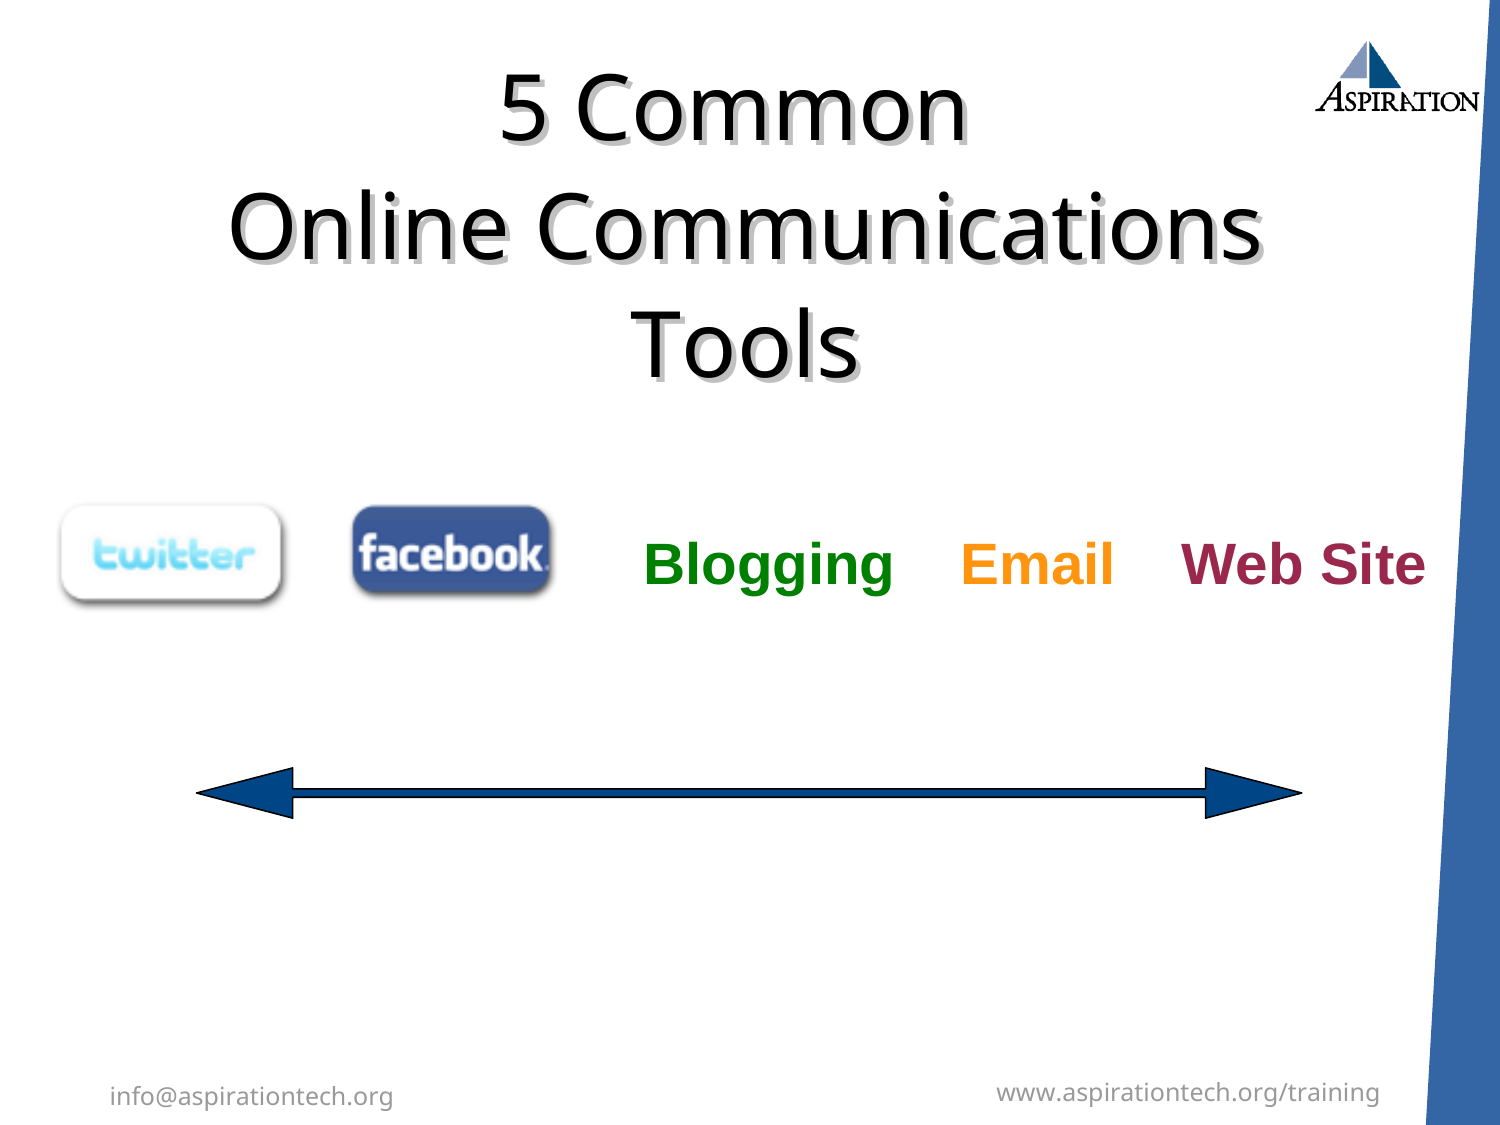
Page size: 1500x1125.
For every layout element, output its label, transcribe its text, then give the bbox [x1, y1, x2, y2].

picture [1315, 41, 1480, 120]
text_box [196, 767, 1302, 819]
picture [347, 499, 560, 606]
text_box Blogging Email Web Site [628, 542, 1410, 619]
title 5 Common Online Communications Tools [70, 81, 1421, 355]
picture [55, 497, 293, 616]
